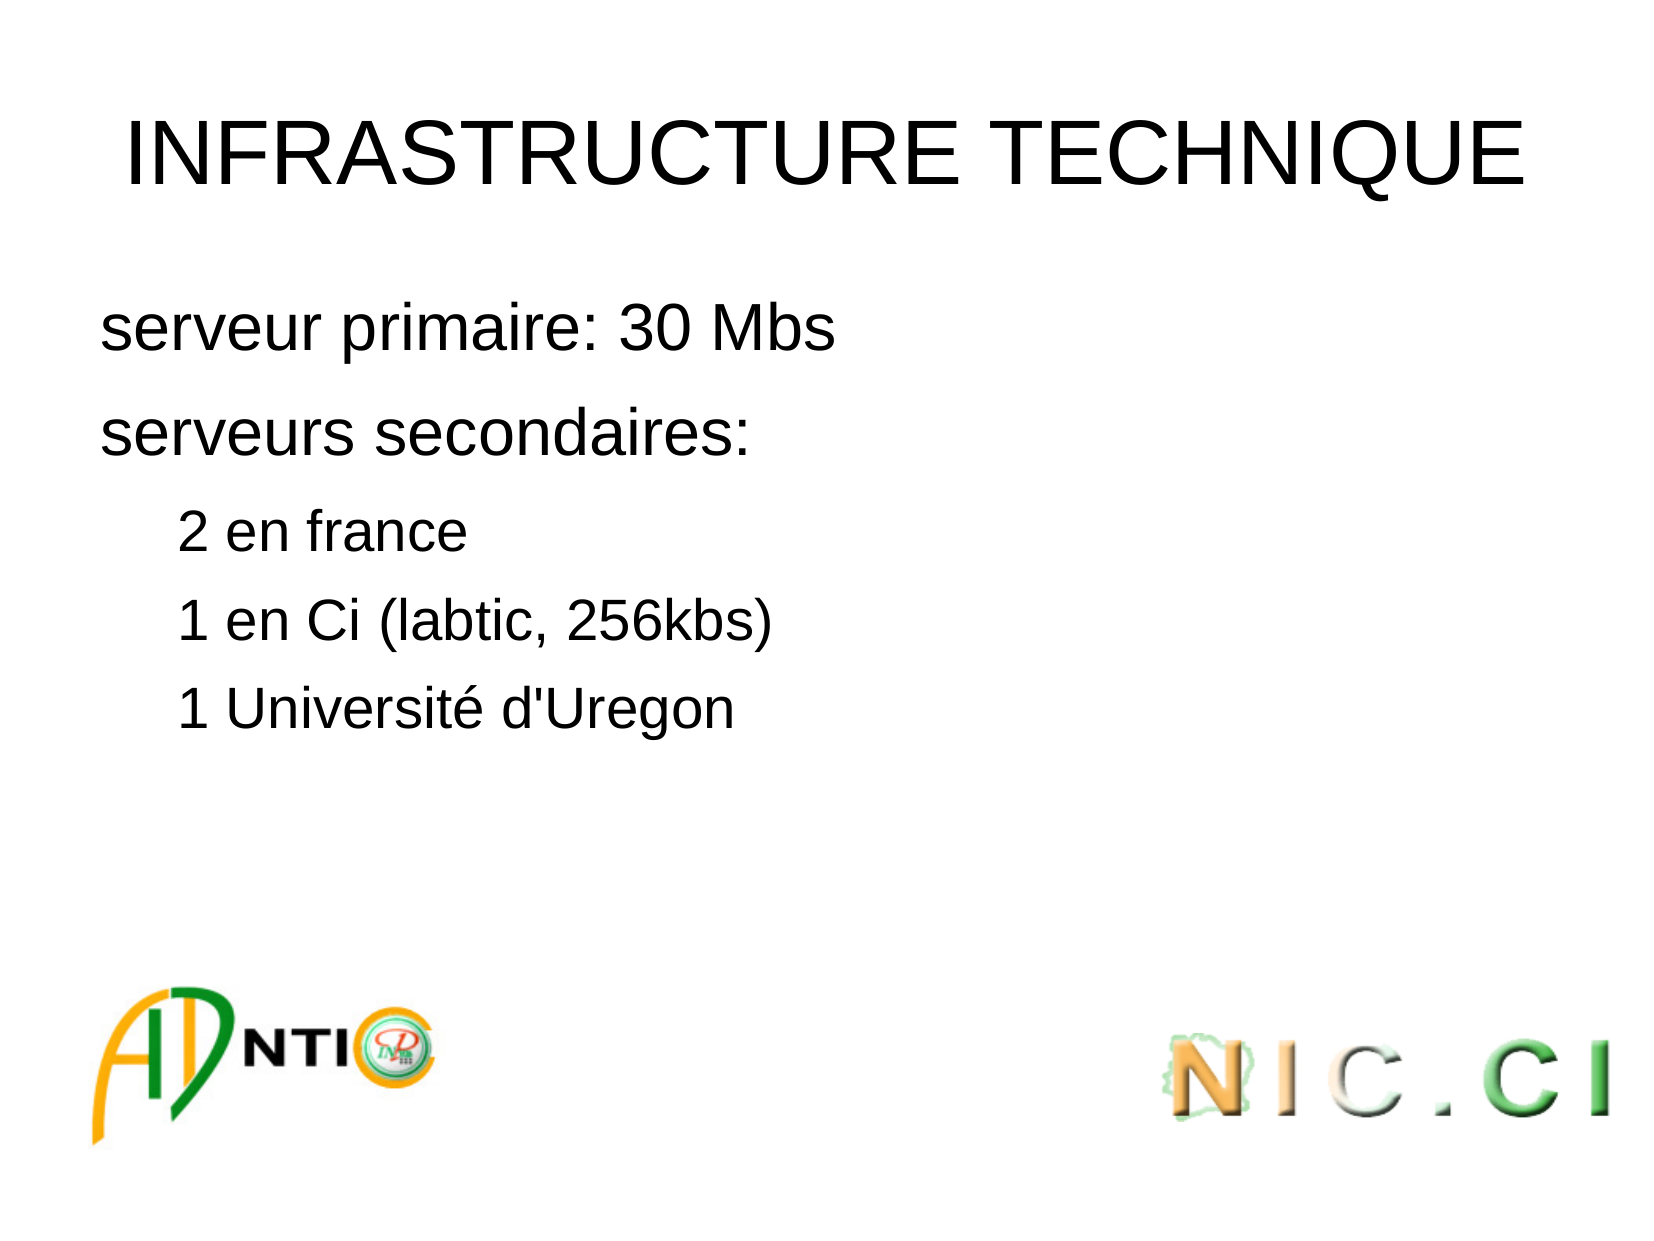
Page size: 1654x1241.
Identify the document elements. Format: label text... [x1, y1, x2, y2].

picture [88, 1094, 452, 1153]
title INFRASTRUCTURE TECHNIQUE [82, 56, 1571, 250]
list serveur primaire: 30 Mbs serveurs secondaires: 2 en france 1 en Ci (labtic, 256kbs) 1 Université d'Uregon [82, 290, 1571, 1094]
picture [1151, 1033, 1625, 1123]
